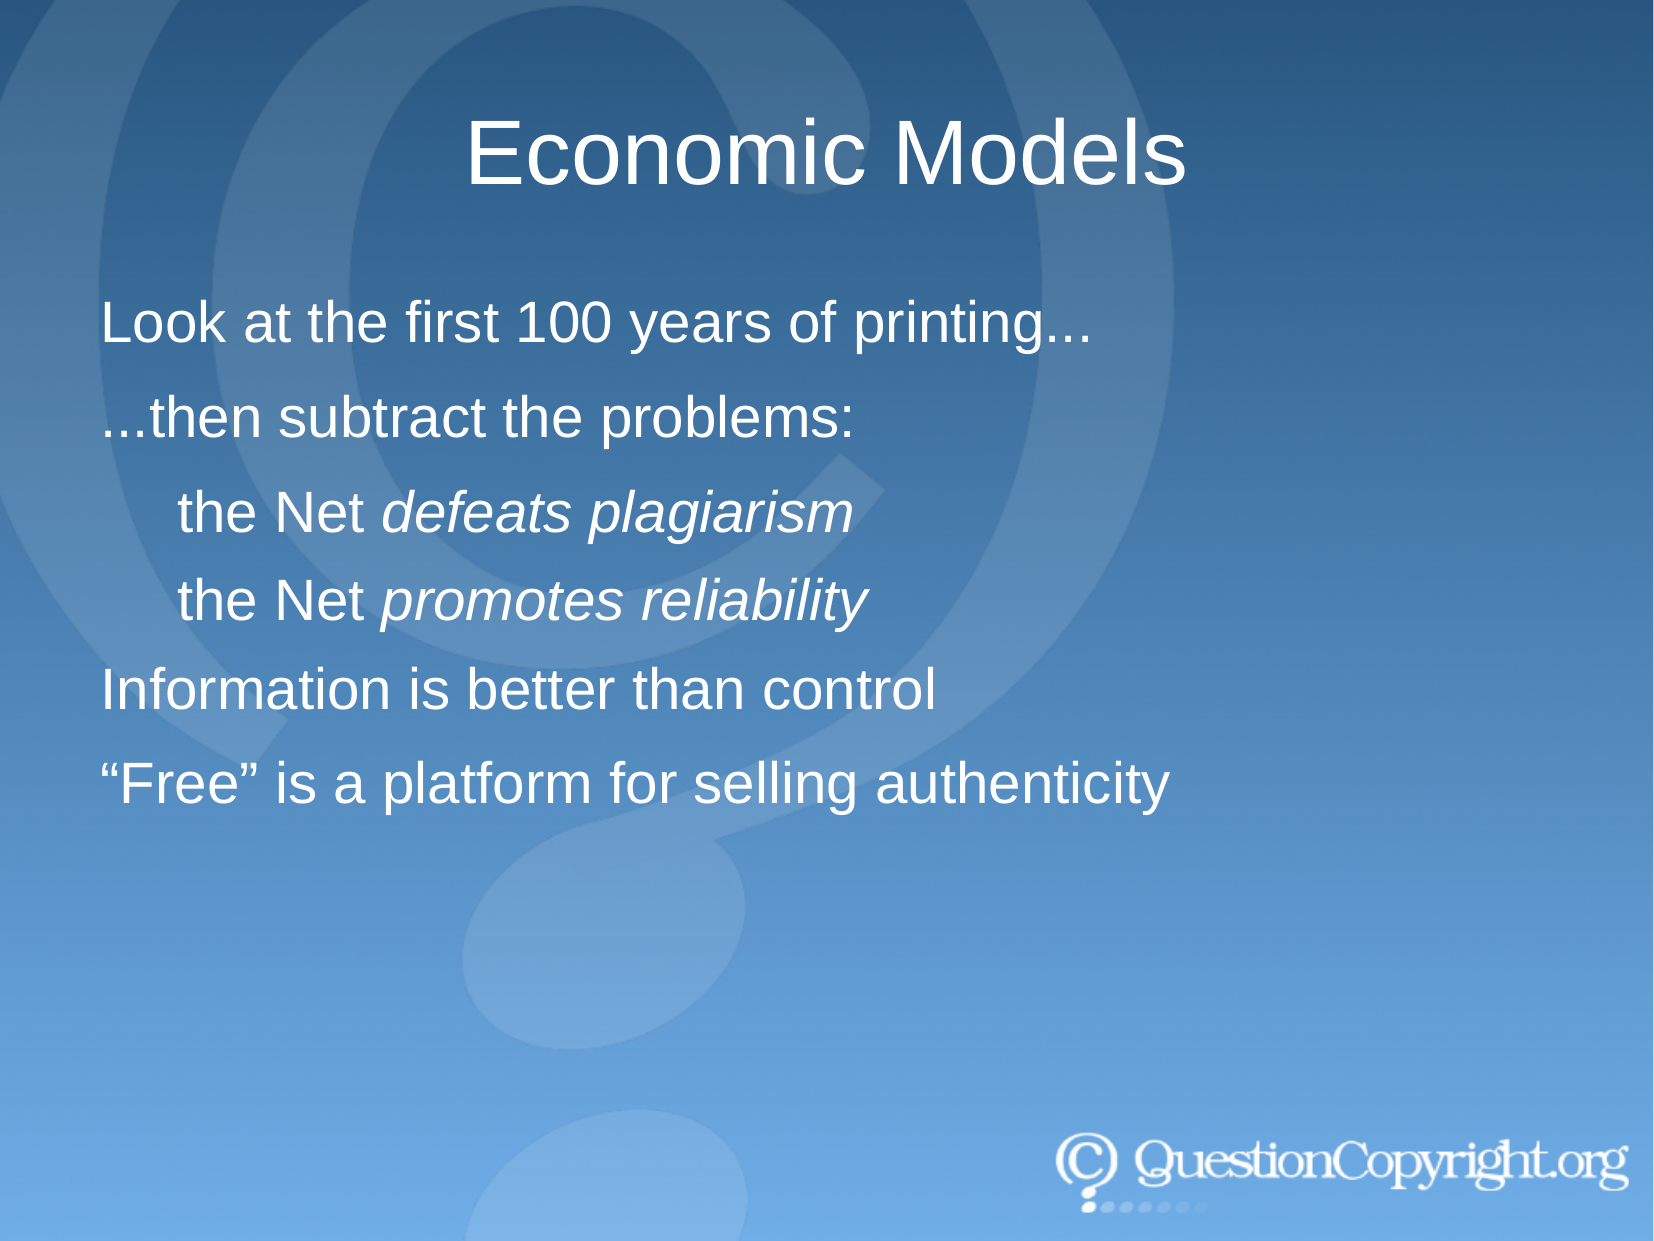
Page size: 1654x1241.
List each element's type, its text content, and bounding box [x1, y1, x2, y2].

picture [0, 0, 1654, 1241]
title Economic Models [82, 56, 1571, 250]
list Look at the first 100 years of printing... ...then subtract the problems: the Net defeats plagiarism the Net promotes reliability Information is better than control “Free” is a platform for selling authenticity [82, 290, 1571, 1094]
